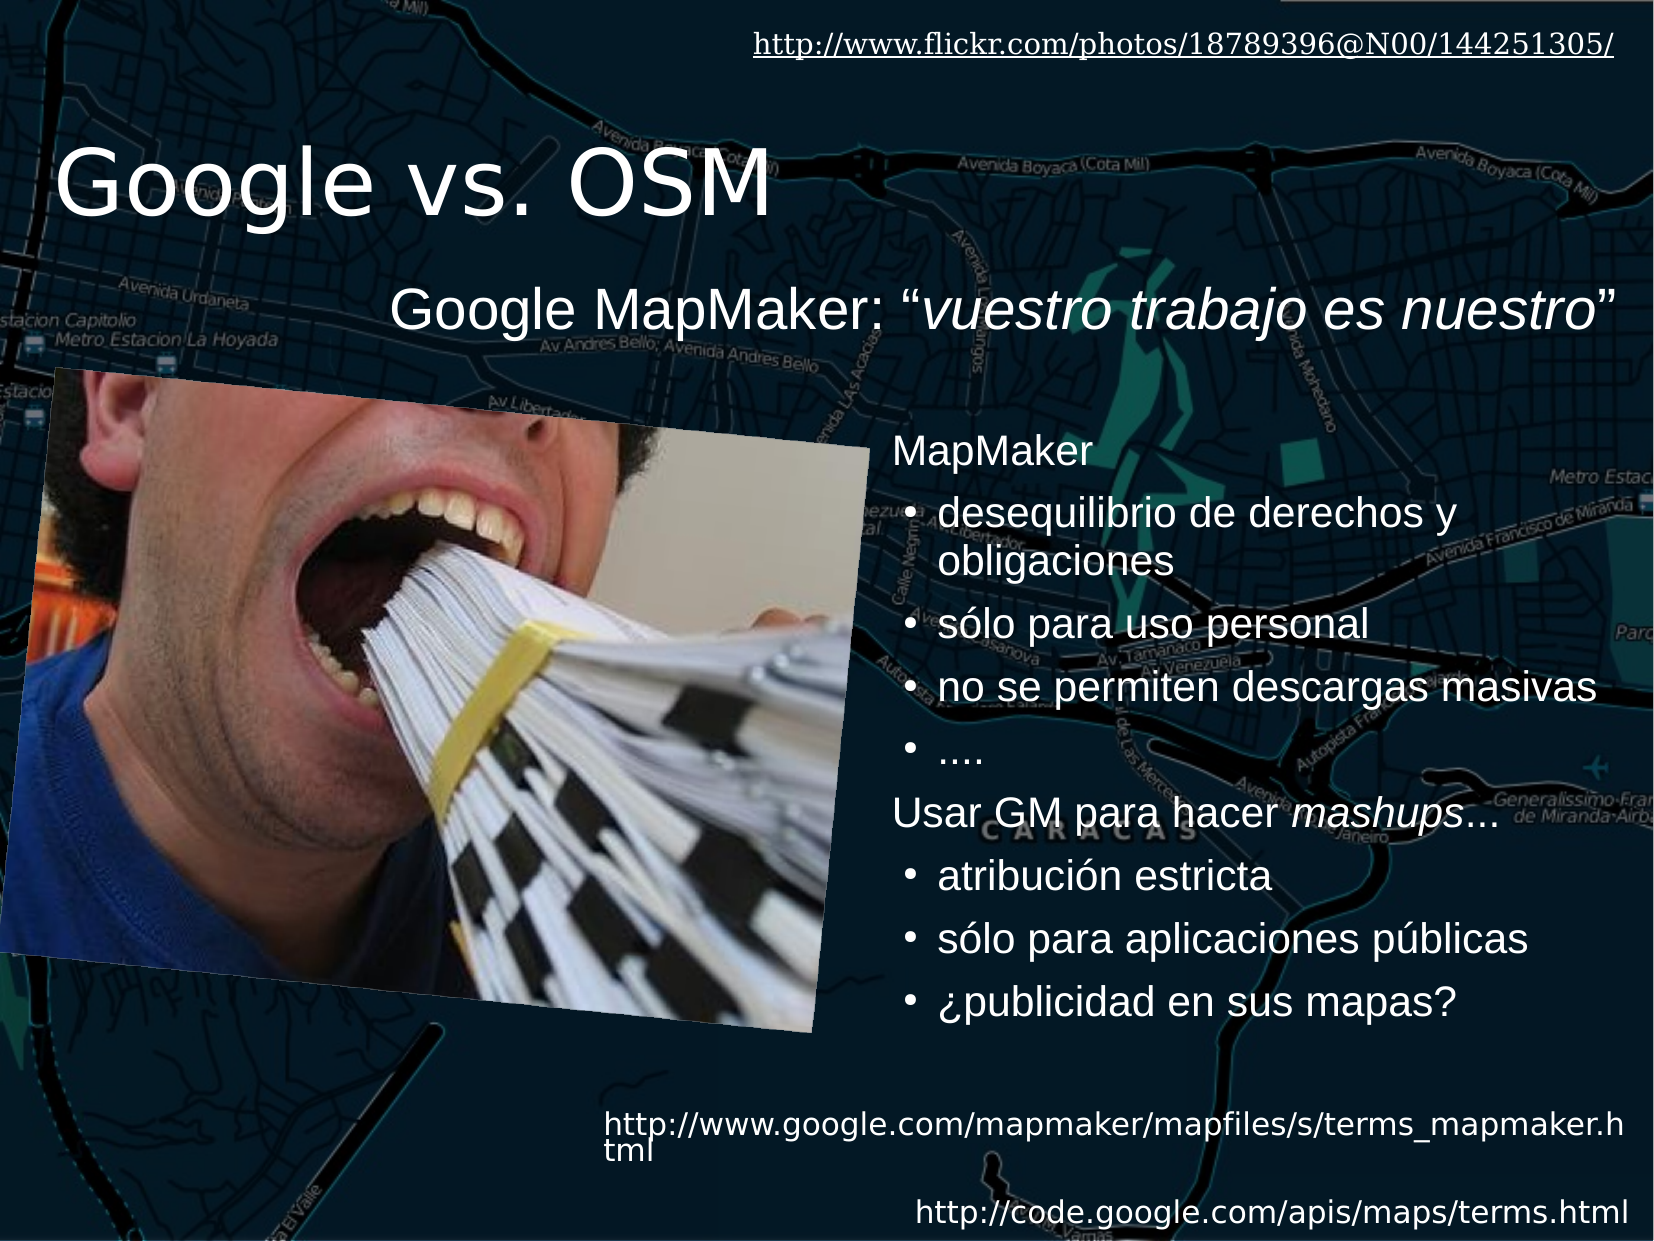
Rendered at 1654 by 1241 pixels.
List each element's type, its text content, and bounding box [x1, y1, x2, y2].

list MapMaker desequilibrio de derechos y obligaciones sólo para uso personal no se permiten descargas masivas .... Usar GM para hacer mashups... atribución estricta sólo para aplicaciones públicas ¿publicidad en sus mapas? [883, 409, 1622, 1042]
text_box Google MapMaker: “vuestro trabajo es nuestro” [389, 276, 1618, 342]
text_box http://www.flickr.com/photos/18789396@N00/144251305/ [752, 57, 1614, 62]
picture [0, 0, 1653, 1241]
list http://www.google.com/mapmaker/mapfiles/s/terms_mapmaker.html http://code.google.com/apis/maps/terms.html [595, 1075, 1640, 1238]
title Google vs. OSM [45, 56, 1609, 317]
text_box http://www.flickr.com/photos/18789396@N00/144251305/ [752, 27, 1614, 56]
